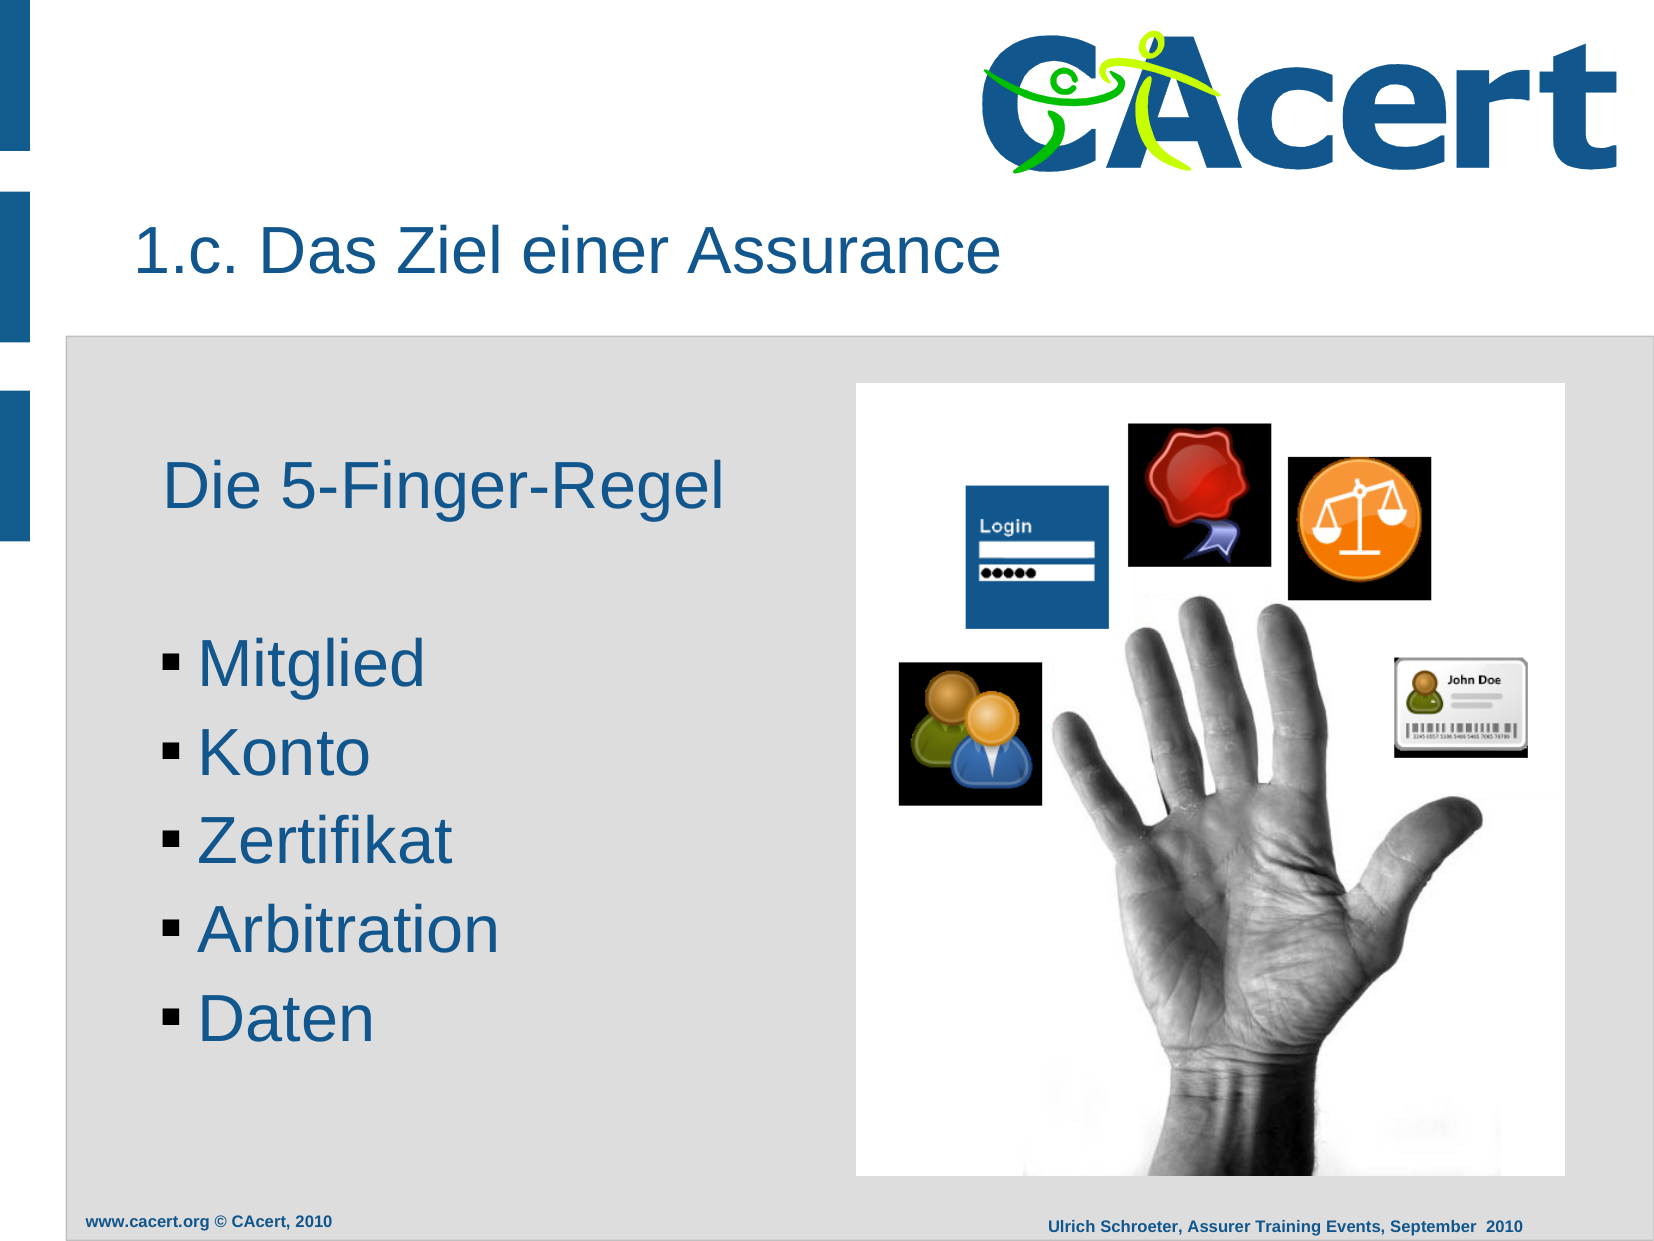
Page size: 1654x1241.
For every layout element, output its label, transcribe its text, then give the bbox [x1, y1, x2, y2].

text_box 1.c. Das Ziel einer Assurance [118, 191, 1019, 296]
text_box Die 5-Finger-Regel Mitglied Konto Zertifikat Arbitration Daten [147, 427, 741, 1064]
picture [856, 383, 1565, 1176]
